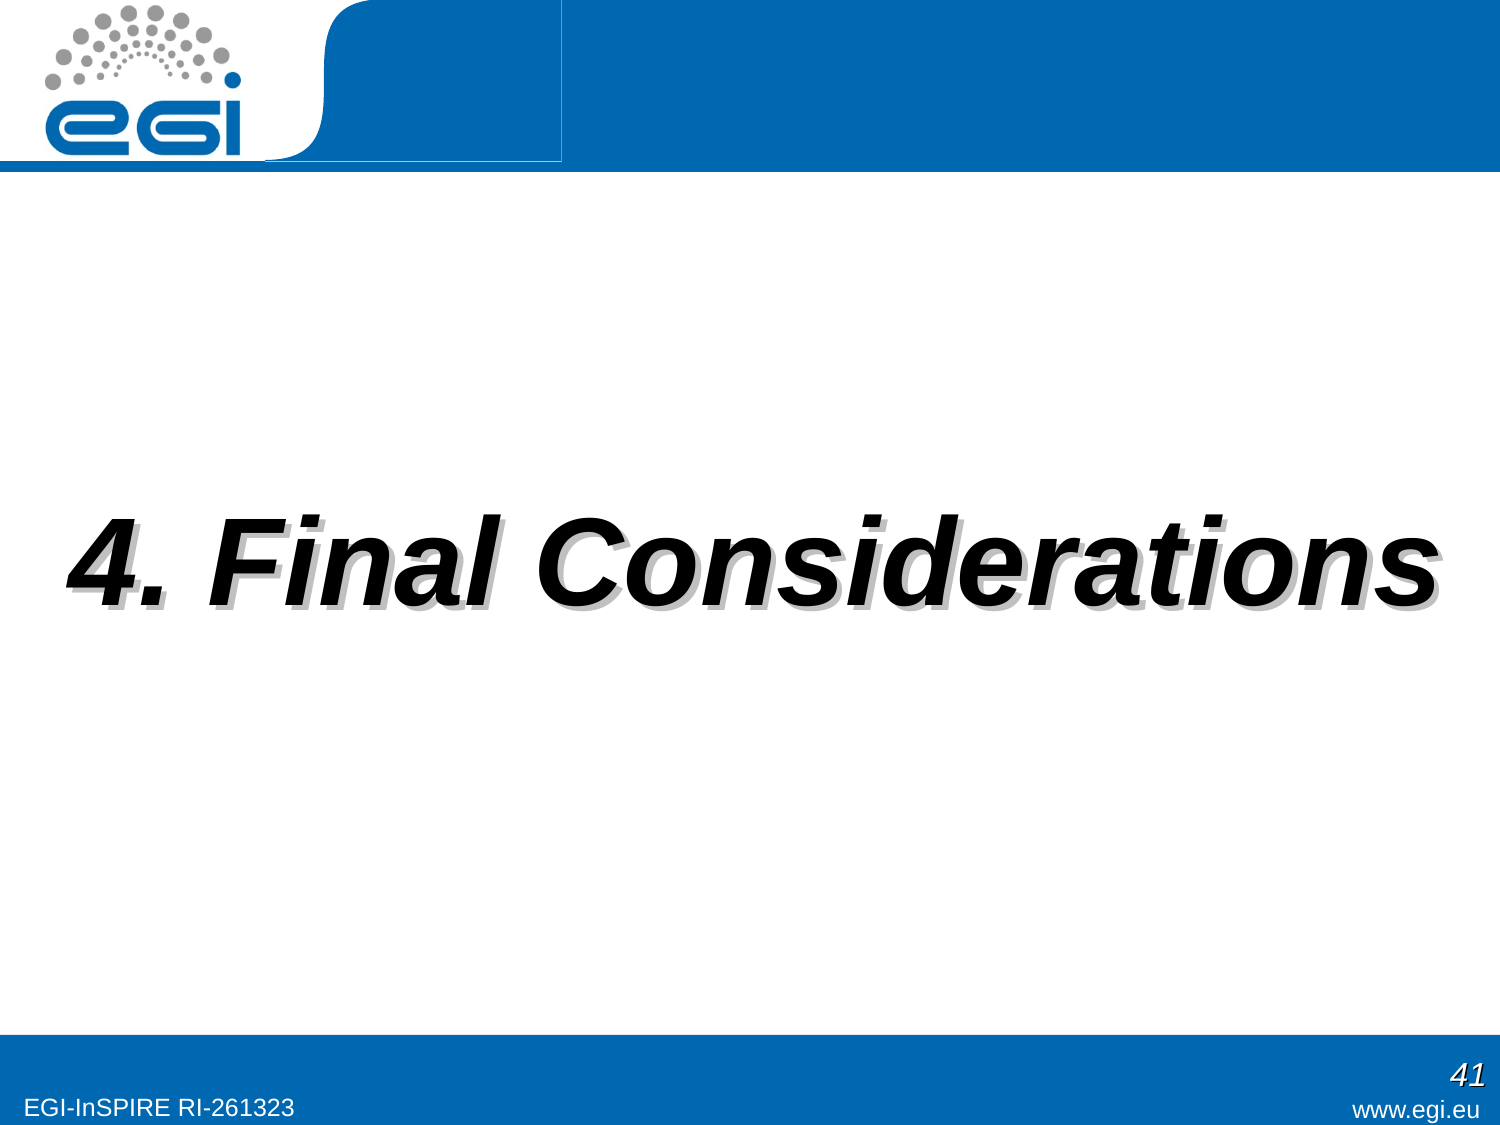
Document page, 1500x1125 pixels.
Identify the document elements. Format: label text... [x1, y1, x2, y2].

title 4. Final Considerations [9, 443, 1500, 686]
picture [0, 0, 265, 161]
